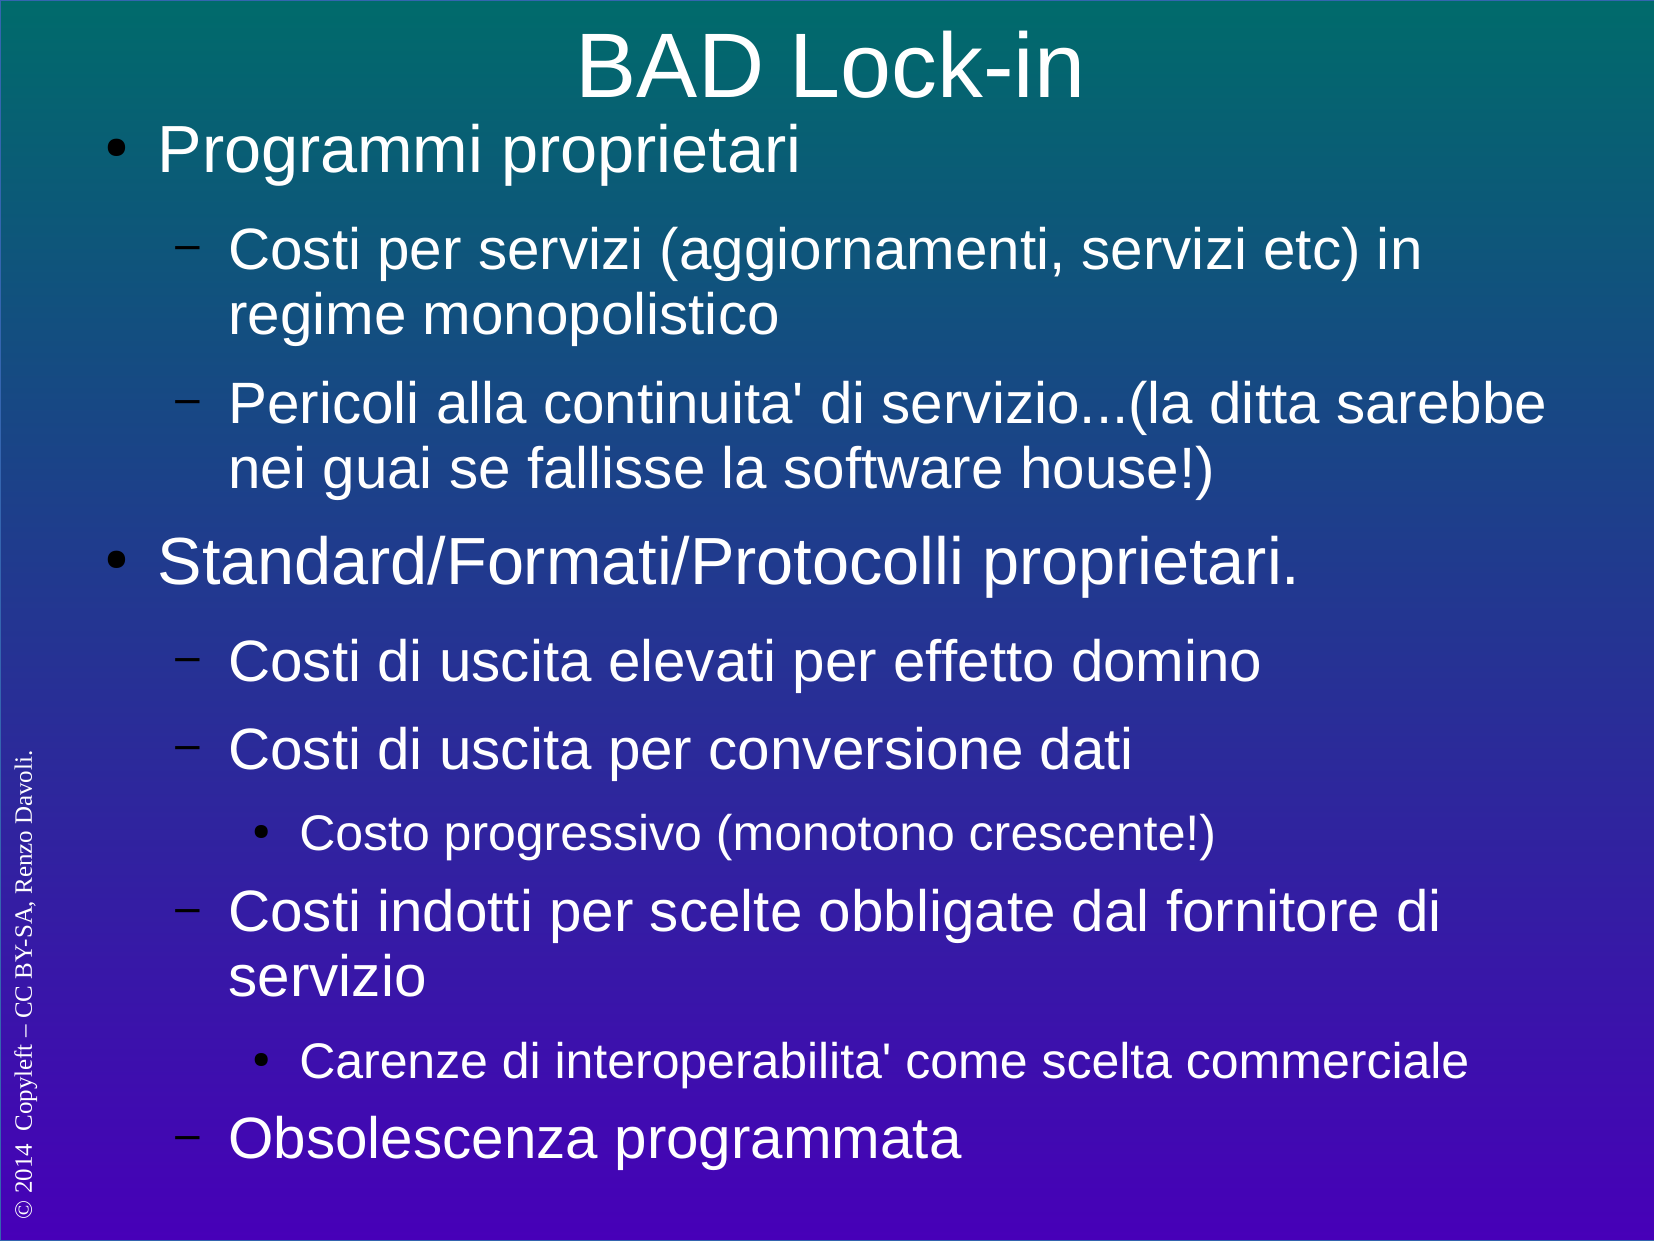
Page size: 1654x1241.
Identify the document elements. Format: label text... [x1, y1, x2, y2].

title BAD Lock-in [86, 0, 1576, 112]
list Programmi proprietari Costi per servizi (aggiornamenti, servizi etc) in regime monopolistico Pericoli alla continuita' di servizio...(la ditta sarebbe nei guai se fallisse la software house!) Standard/Formati/Protocolli proprietari. Costi di uscita elevati per effetto domino Costi di uscita per conversione dati Costo progressivo (monotono crescente!) Costi indotti per scelte obbligate dal fornitore di servizio Carenze di interoperabilita' come scelta commerciale Obsolescenza programmata [86, 112, 1576, 1172]
